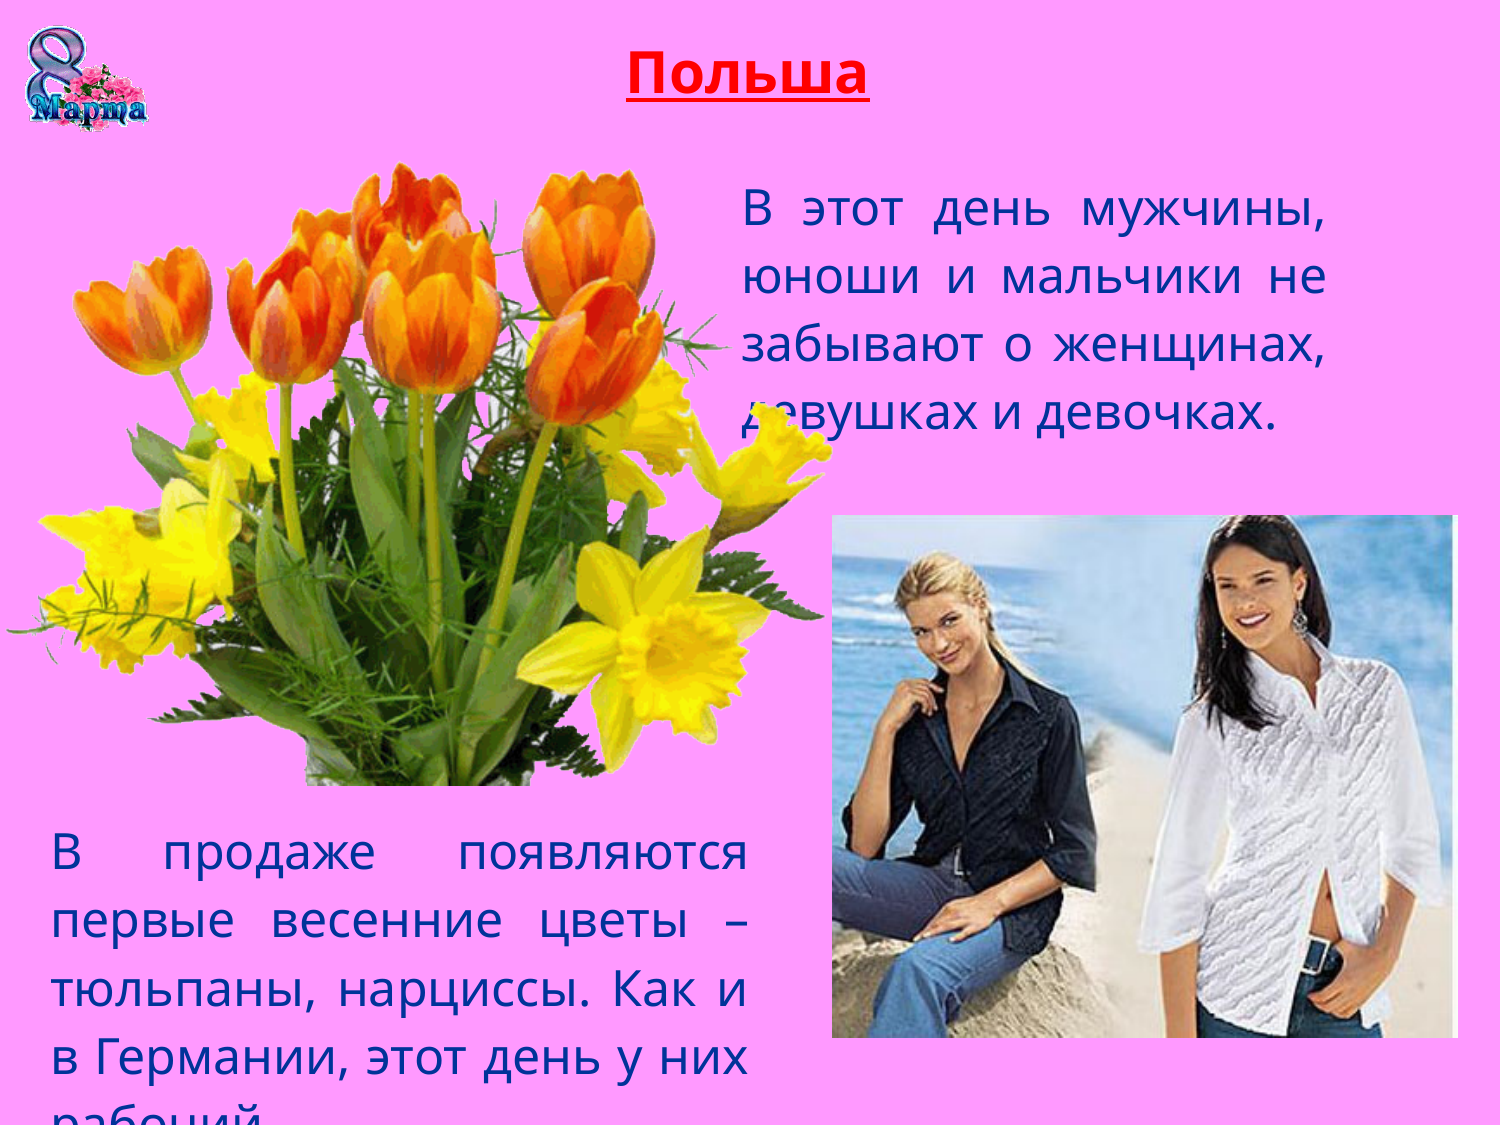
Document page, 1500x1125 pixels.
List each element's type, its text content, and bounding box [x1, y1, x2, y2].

picture [0, 128, 1458, 1038]
text_box Польша [611, 23, 886, 119]
text_box В продаже появляются первые весенние цветы – тюльпаны, нарциссы. Как и в Германии, этот день у них рабочий [35, 808, 786, 1125]
text_box В этот день мужчины, юноши и мальчики не забывают о женщинах, девушках и девочках. [931, 163, 1454, 453]
